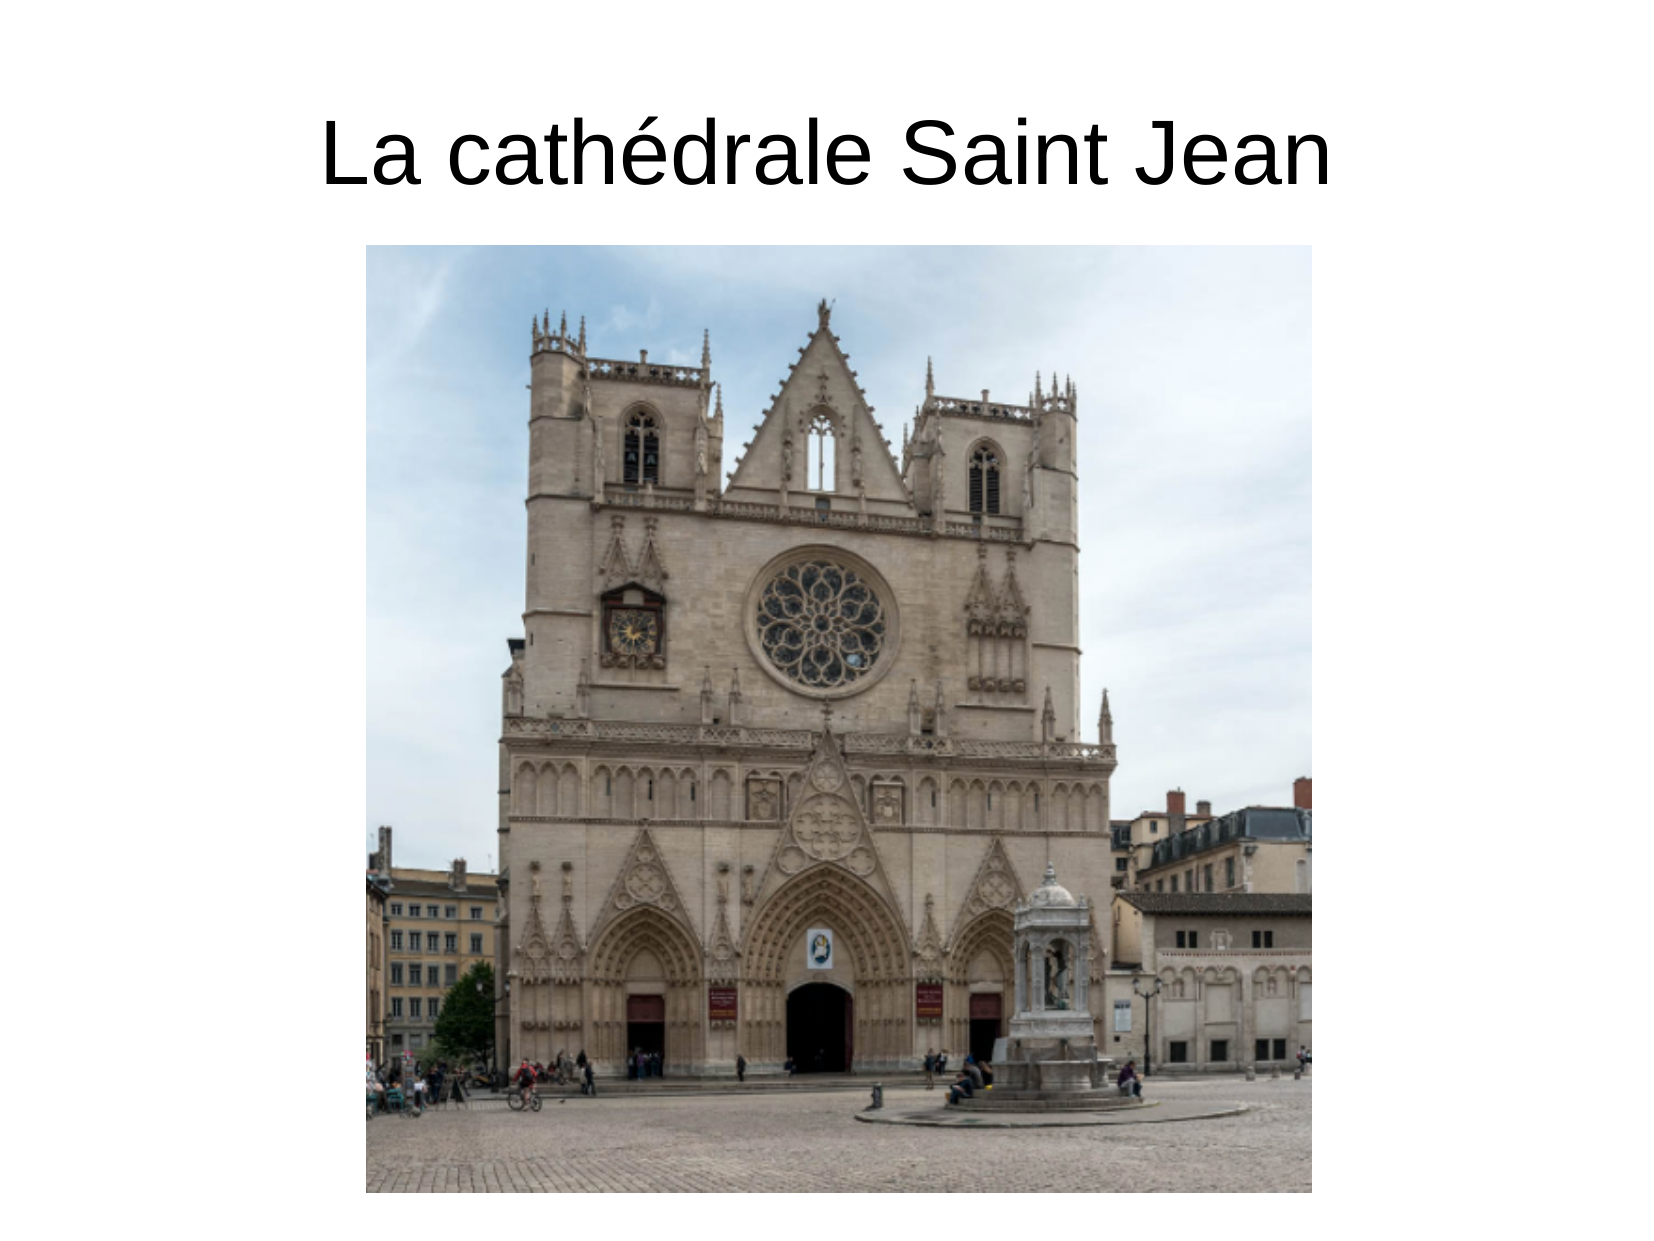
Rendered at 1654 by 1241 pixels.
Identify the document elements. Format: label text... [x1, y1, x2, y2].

picture [366, 245, 1312, 1193]
title La cathédrale Saint Jean [82, 49, 1571, 257]
